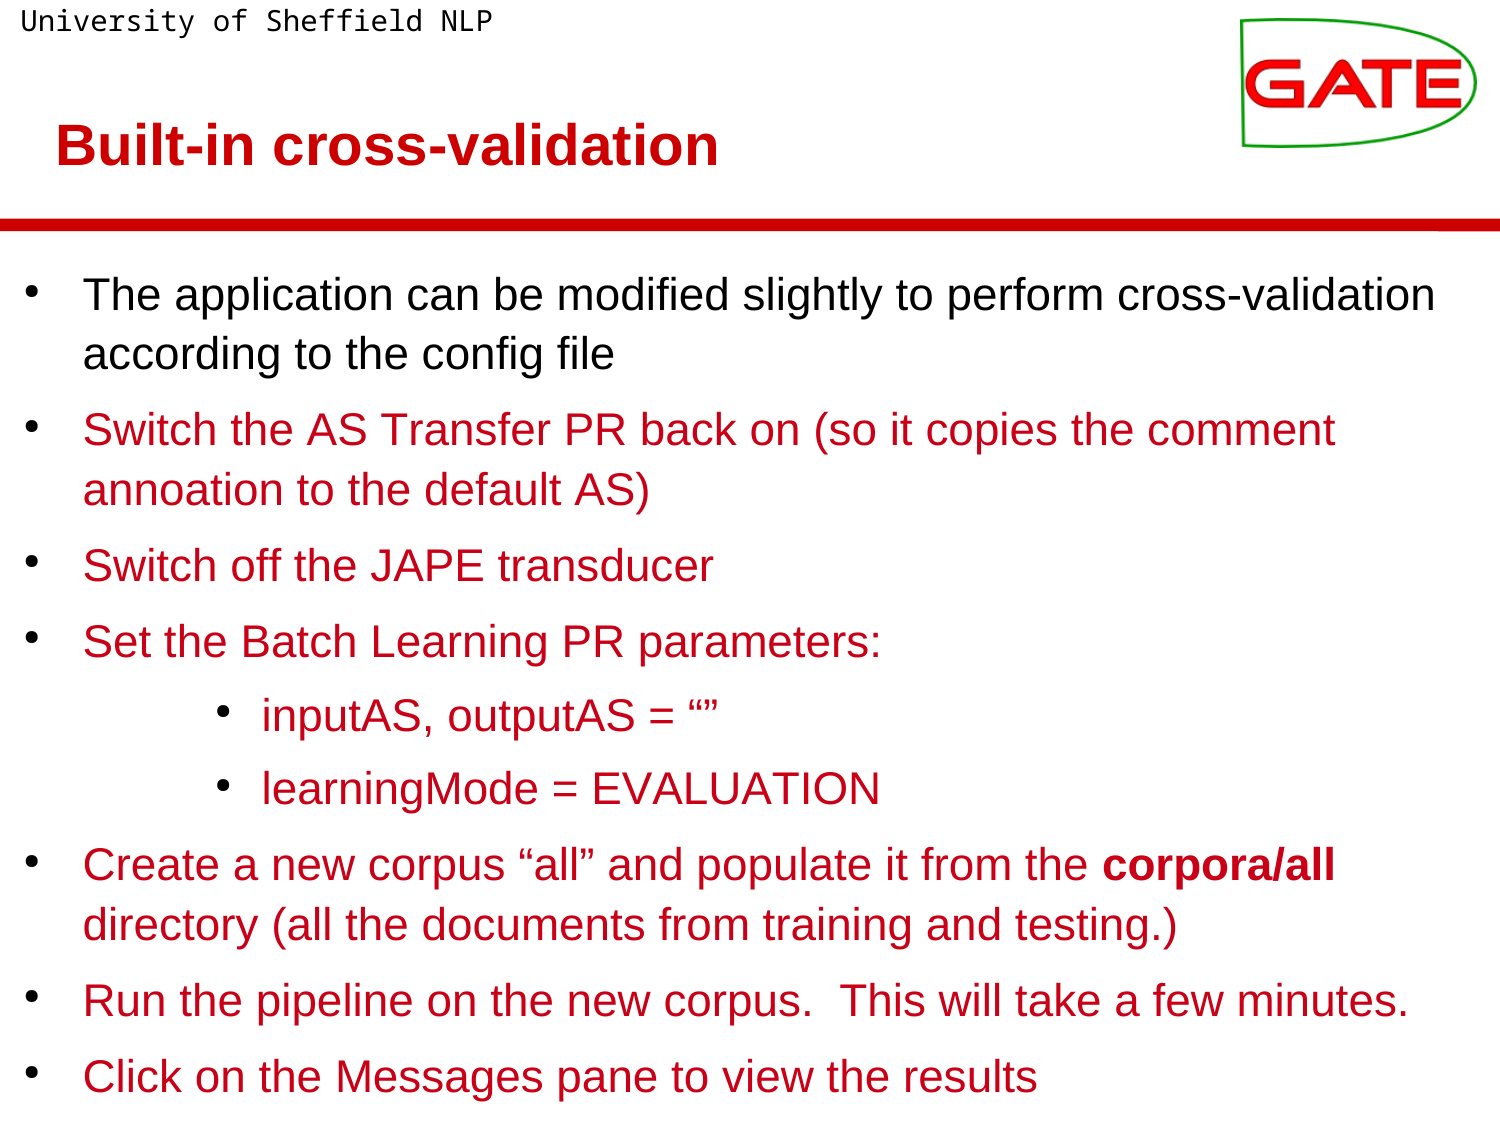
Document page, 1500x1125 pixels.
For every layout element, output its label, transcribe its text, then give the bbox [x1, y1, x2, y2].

list The application can be modified slightly to perform cross-validation according to the config file Switch the AS Transfer PR back on (so it copies the comment annoation to the default AS) Switch off the JAPE transducer Set the Batch Learning PR parameters: inputAS, outputAS = “” learningMode = EVALUATION Create a new corpus “all” and populate it from the corpora/all directory (all the documents from training and testing.) Run the pipeline on the new corpus. This will take a few minutes. Click on the Messages pane to view the results [8, 252, 1500, 1123]
title Built-in cross-validation [41, 37, 1391, 252]
picture [1240, 18, 1477, 148]
